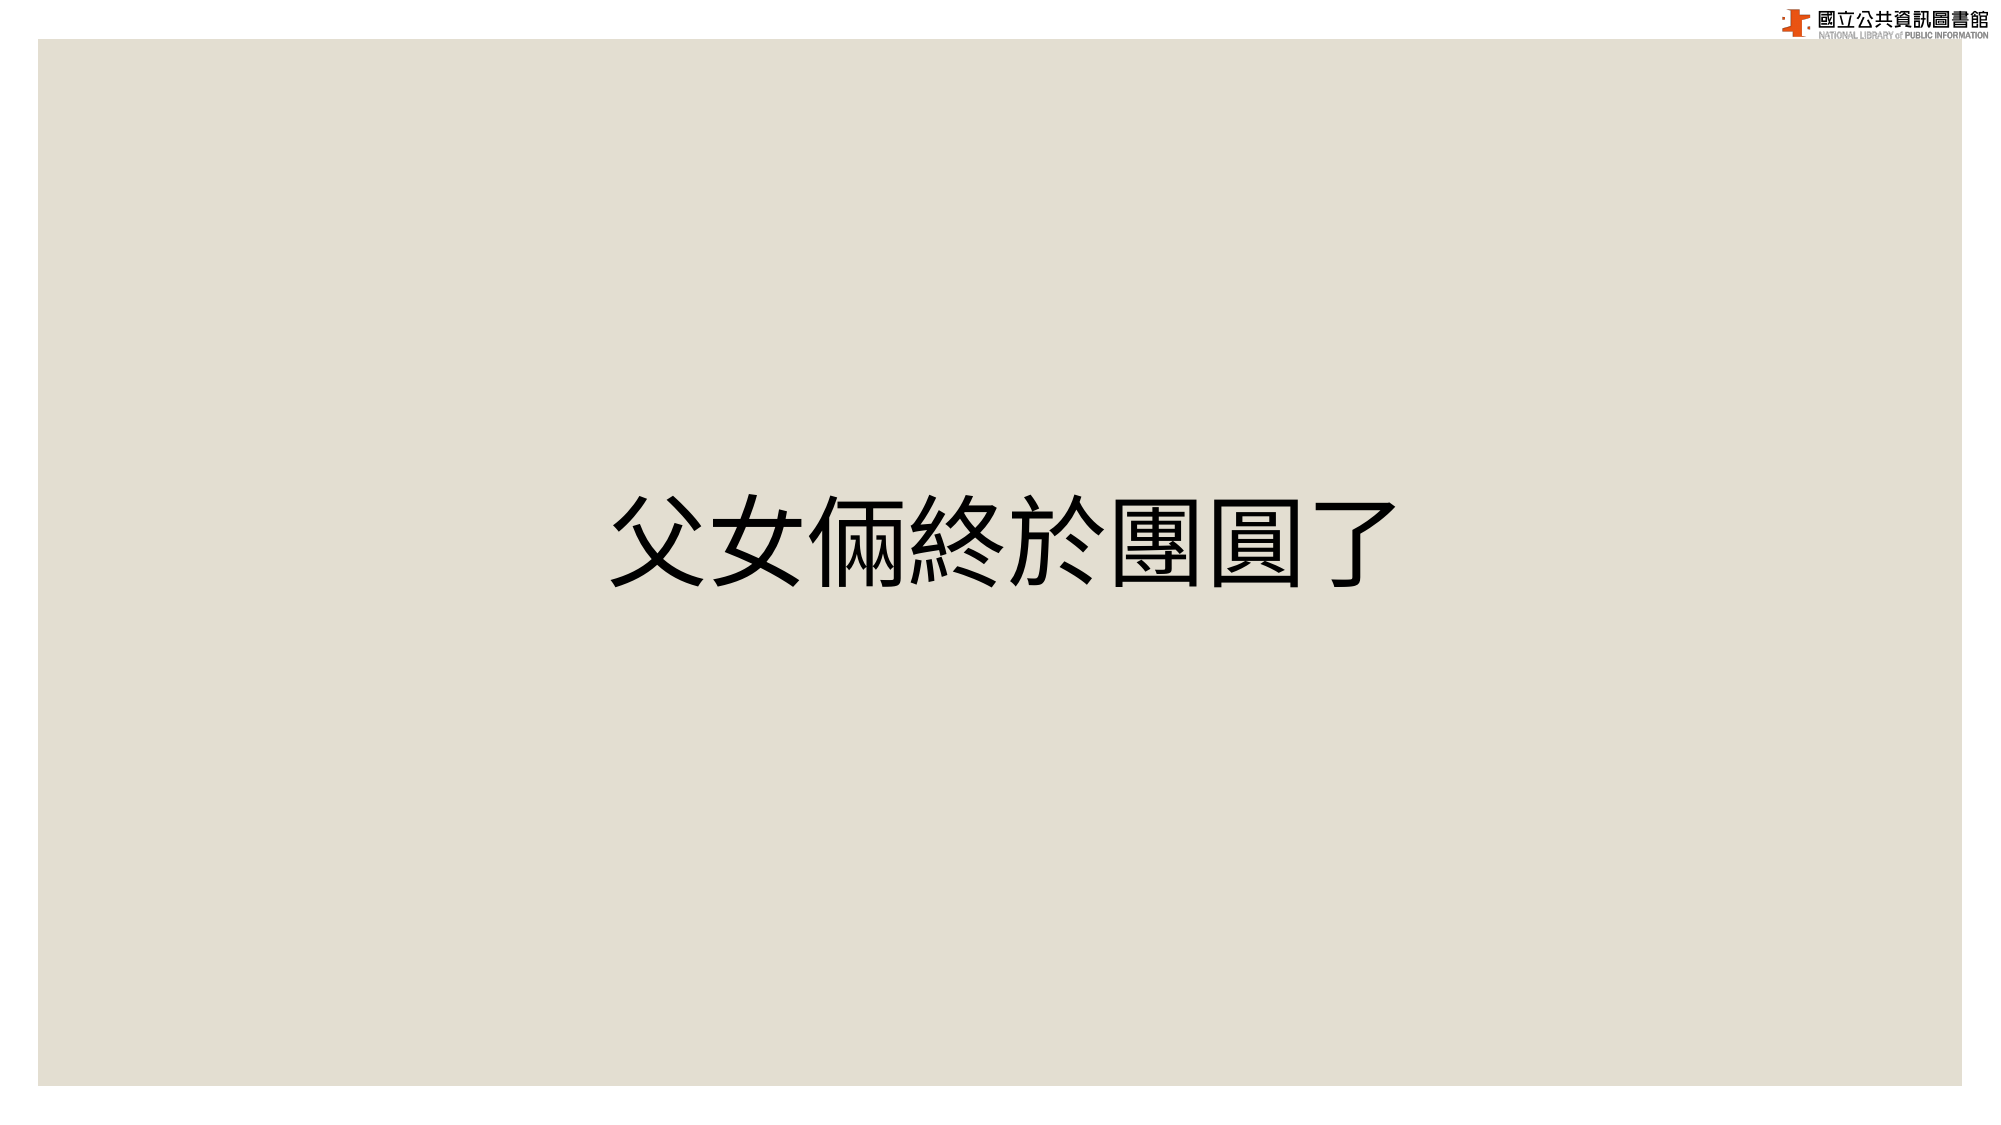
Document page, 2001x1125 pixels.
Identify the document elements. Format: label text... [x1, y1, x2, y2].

text_box 父女倆終於團圓了 [592, 472, 1431, 609]
